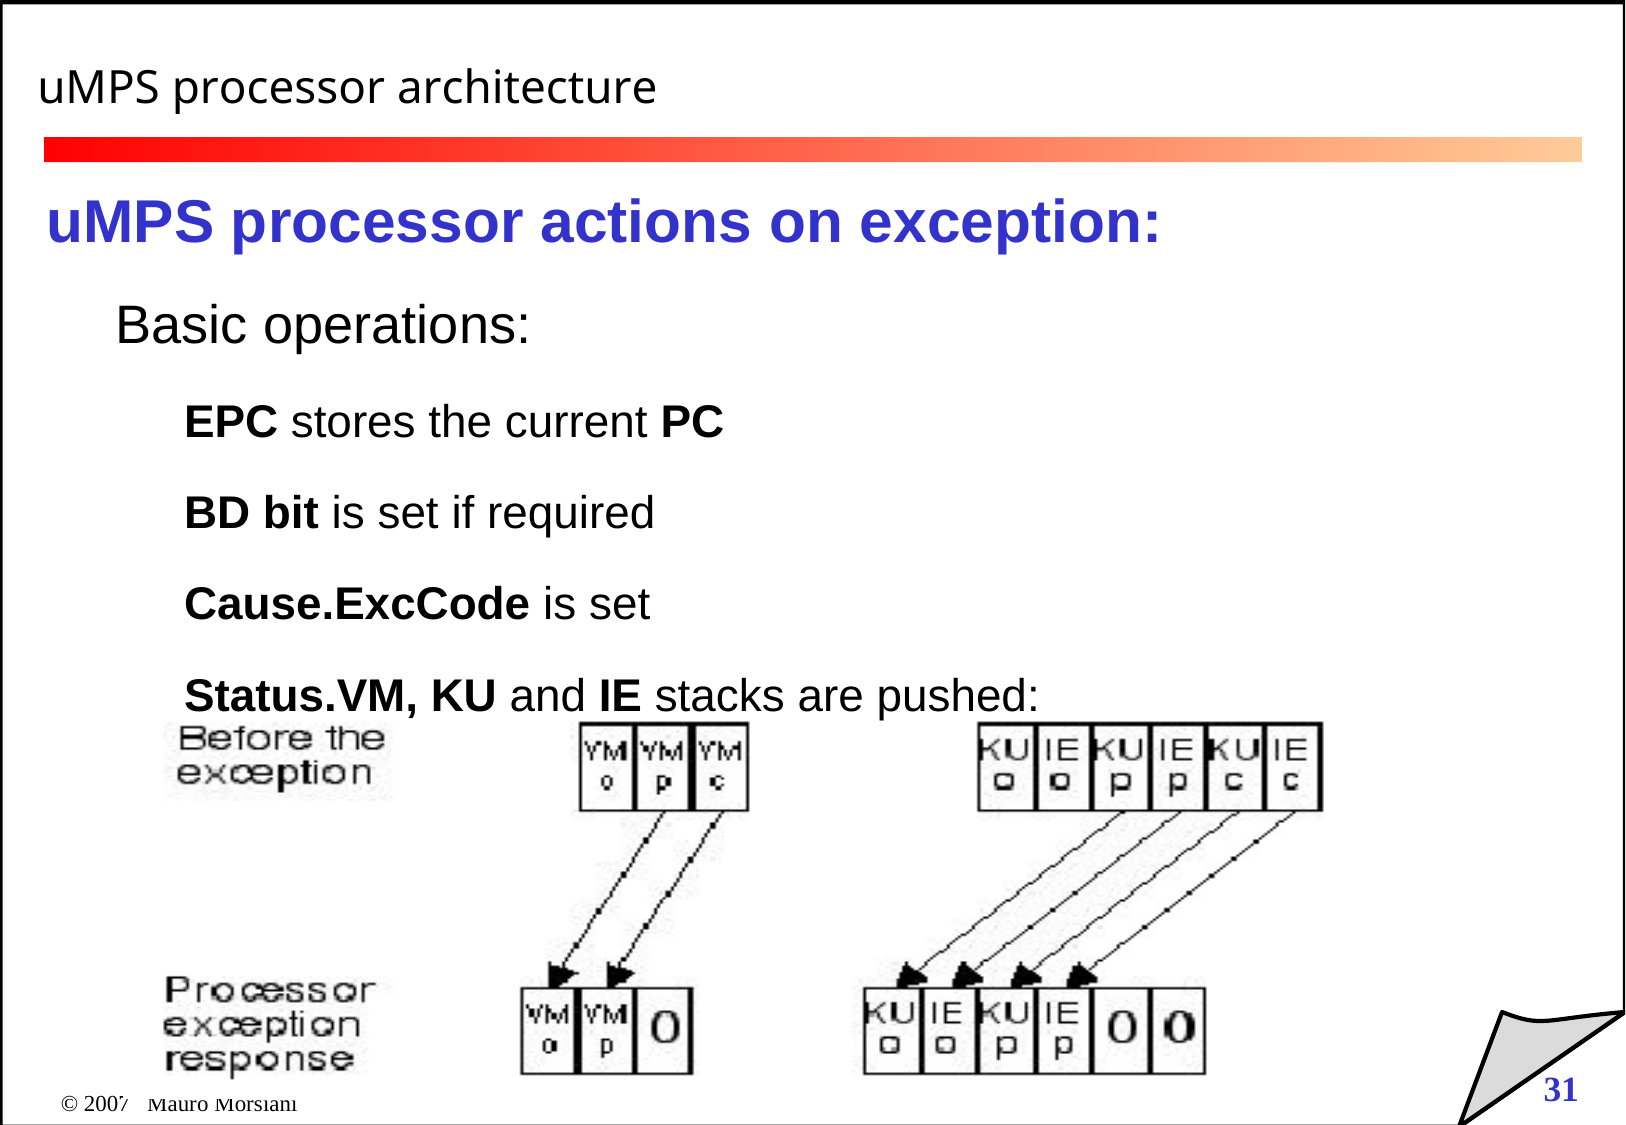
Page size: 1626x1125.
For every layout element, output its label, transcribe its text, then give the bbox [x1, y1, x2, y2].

title uMPS processor architecture [37, 44, 1587, 130]
picture [123, 858, 1349, 1099]
list uMPS processor actions on exception: Basic operations: EPC stores the current PC BD bit is set if required Cause.ExcCode is set Status.VM, KU and IE stacks are pushed: [46, 187, 1549, 858]
